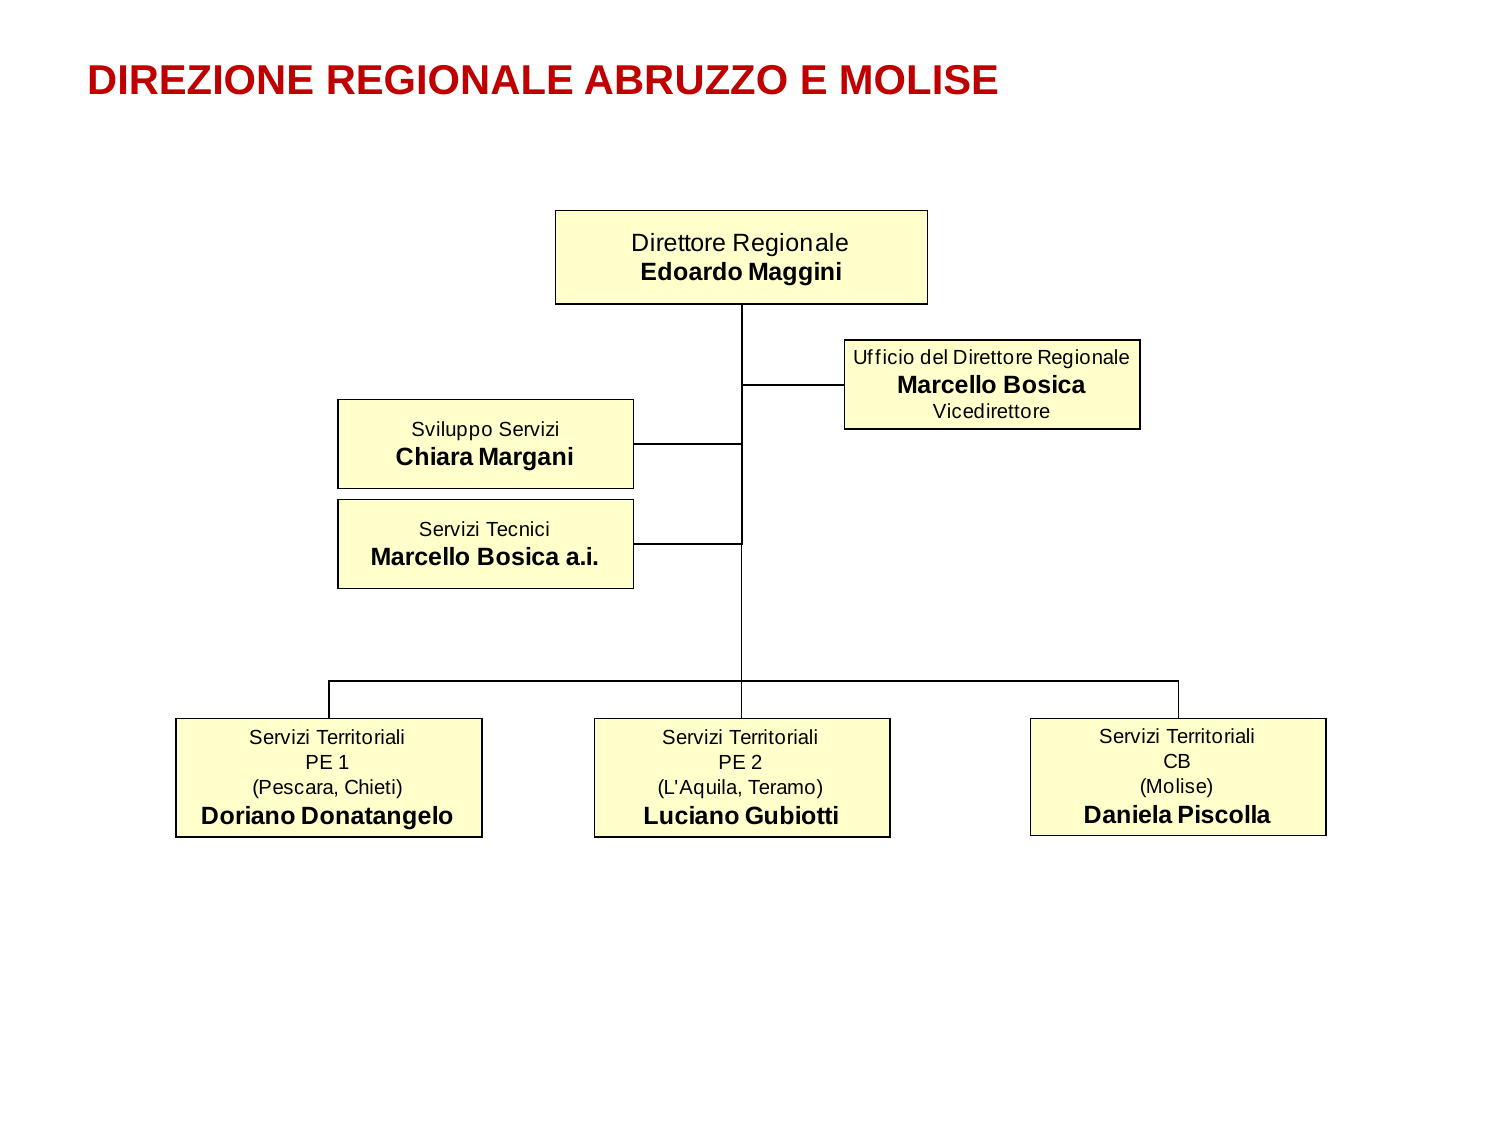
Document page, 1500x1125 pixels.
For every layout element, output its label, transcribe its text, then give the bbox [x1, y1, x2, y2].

picture [173, 208, 1327, 838]
title DIREZIONE REGIONALE ABRUZZO E MOLISE [72, 45, 1462, 128]
